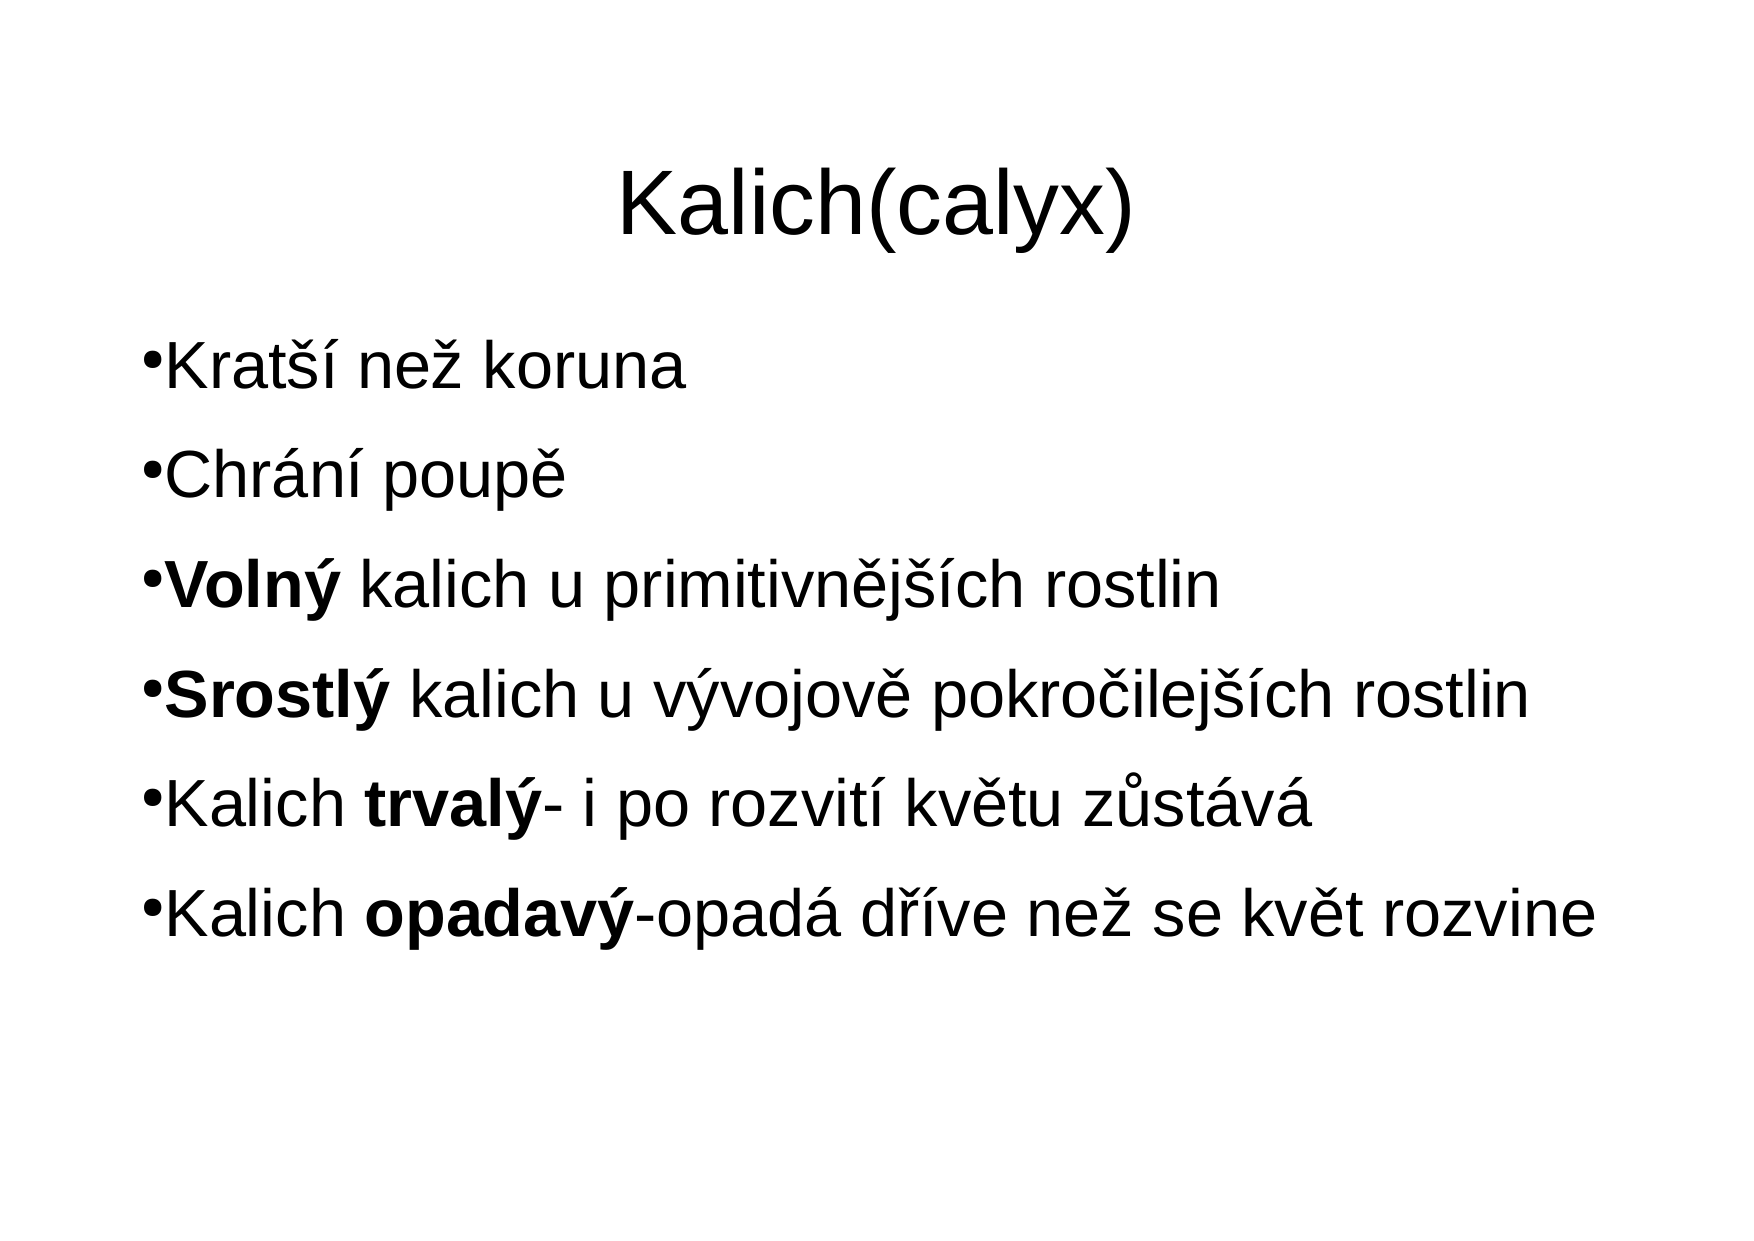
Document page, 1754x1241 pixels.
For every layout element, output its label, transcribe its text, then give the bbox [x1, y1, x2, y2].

list Kratší než koruna Chrání poupě Volný kalich u primitivnějších rostlin Srostlý kalich u vývojově pokročilejších rostlin Kalich trvalý- i po rozvití květu zůstává Kalich opadavý-opadá dříve než se květ rozvine [140, 321, 1614, 1063]
title Kalich(calyx) [140, 103, 1614, 292]
